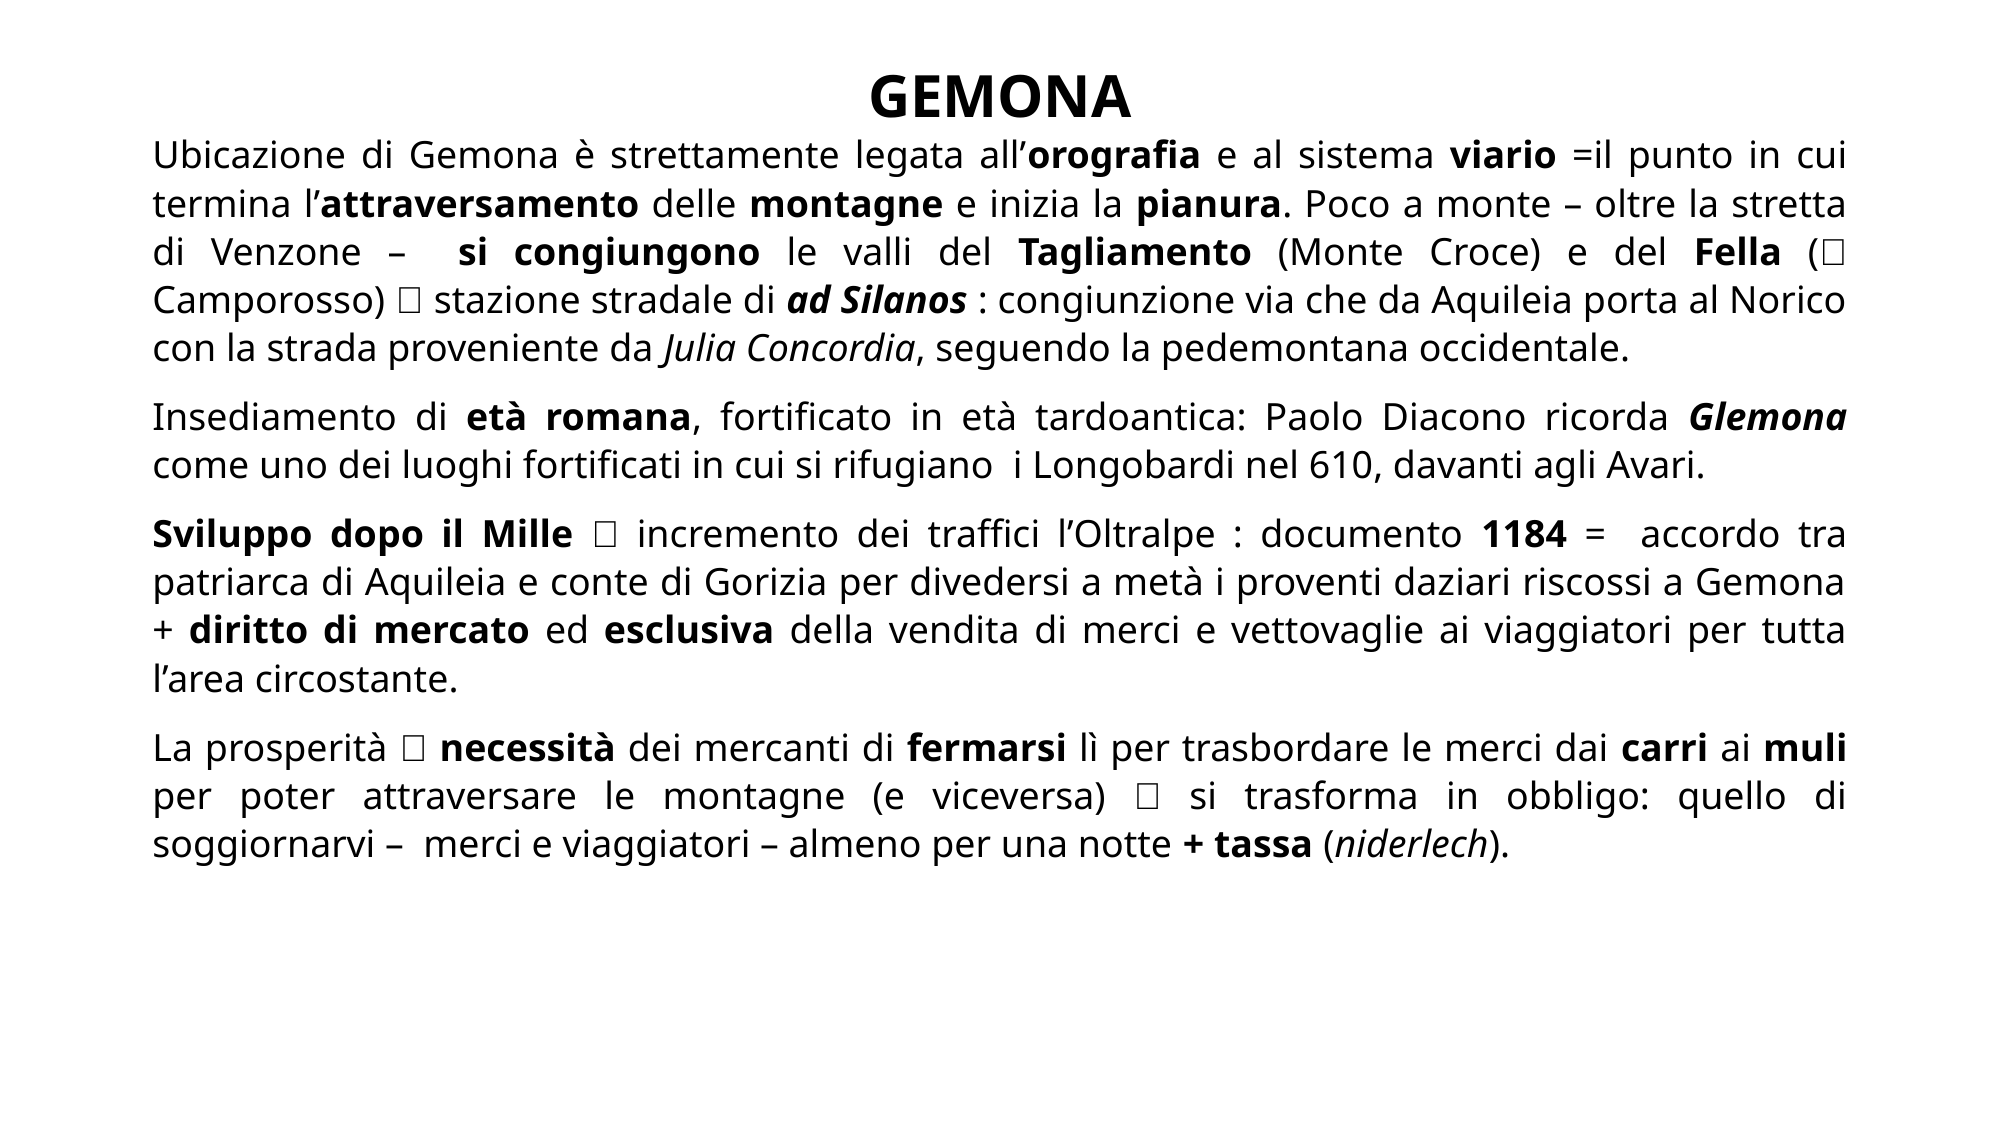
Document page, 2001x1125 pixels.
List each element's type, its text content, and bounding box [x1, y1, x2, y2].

list Ubicazione di Gemona è strettamente legata all’orografia e al sistema viario =il punto in cui termina l’attraversamento delle montagne e inizia la pianura. Poco a monte – oltre la stretta di Venzone – si congiungono le valli del Tagliamento (Monte Croce) e del Fella ( Camporosso)  stazione stradale di ad Silanos : congiunzione via che da Aquileia porta al Norico con la strada proveniente da Julia Concordia, seguendo la pedemontana occidentale. Insediamento di età romana, fortificato in età tardoantica: Paolo Diacono ricorda Glemona come uno dei luoghi fortificati in cui si rifugiano i Longobardi nel 610, davanti agli Avari. Sviluppo dopo il Mille  incremento dei traffici l’Oltralpe : documento 1184 = accordo tra patriarca di Aquileia e conte di Gorizia per divedersi a metà i proventi daziari riscossi a Gemona + diritto di mercato ed esclusiva della vendita di merci e vettovaglie ai viaggiatori per tutta l’area circostante. La prosperità  necessità dei mercanti di fermarsi lì per trasbordare le merci dai carri ai muli per poter attraversare le montagne (e viceversa)  si trasforma in obbligo: quello di soggiornarvi – merci e viaggiatori – almeno per una notte + tassa (niderlech). [137, 120, 1863, 1014]
title GEMONA [137, 59, 1863, 94]
